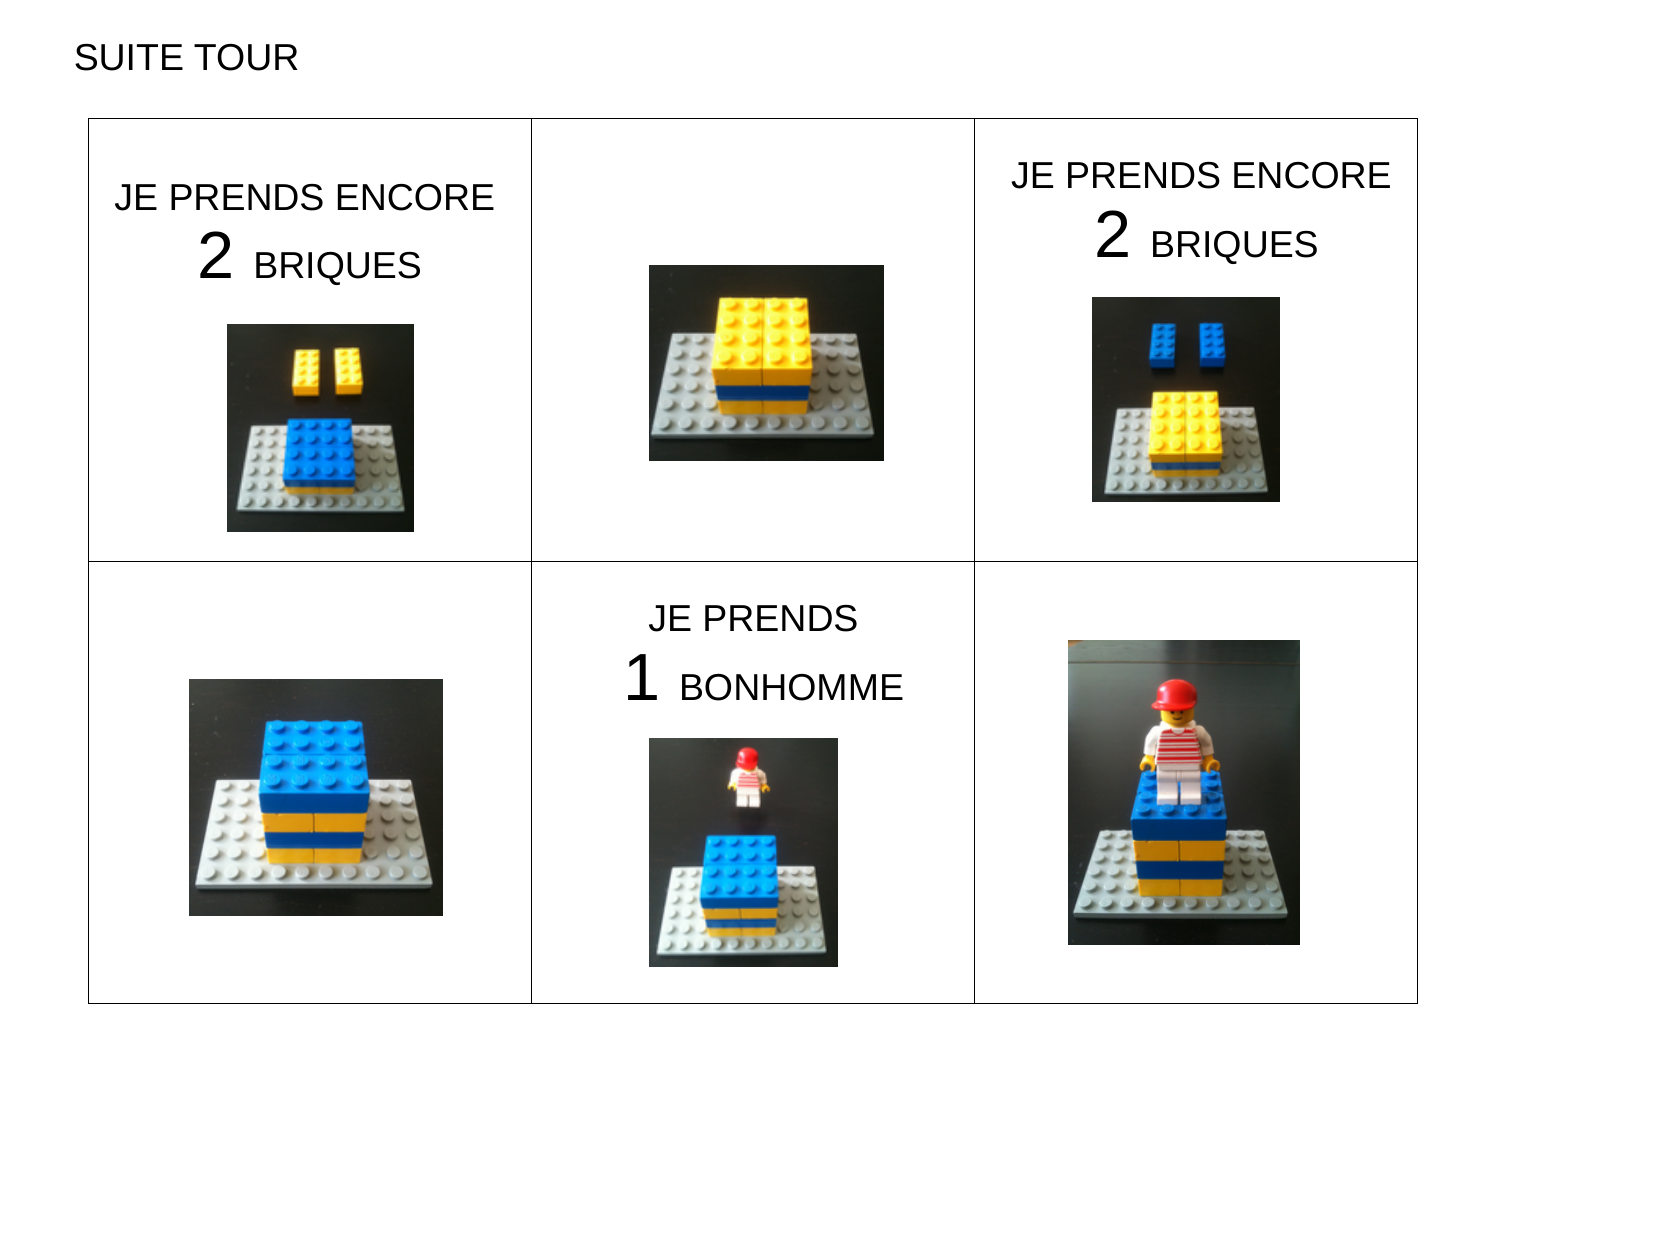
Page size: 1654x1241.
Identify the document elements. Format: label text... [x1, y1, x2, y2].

picture [189, 679, 443, 916]
picture [1068, 640, 1300, 945]
picture [1092, 297, 1280, 502]
text_box JE PRENDS ENCORE 2 BRIQUES [88, 118, 531, 561]
text_box JE PRENDS 1 BONHOMME [553, 590, 975, 723]
picture [649, 265, 884, 461]
picture [649, 738, 838, 967]
picture [227, 324, 414, 532]
text_box SUITE TOUR [59, 29, 502, 87]
text_box JE PRENDS ENCORE 2 BRIQUES [996, 147, 1418, 280]
